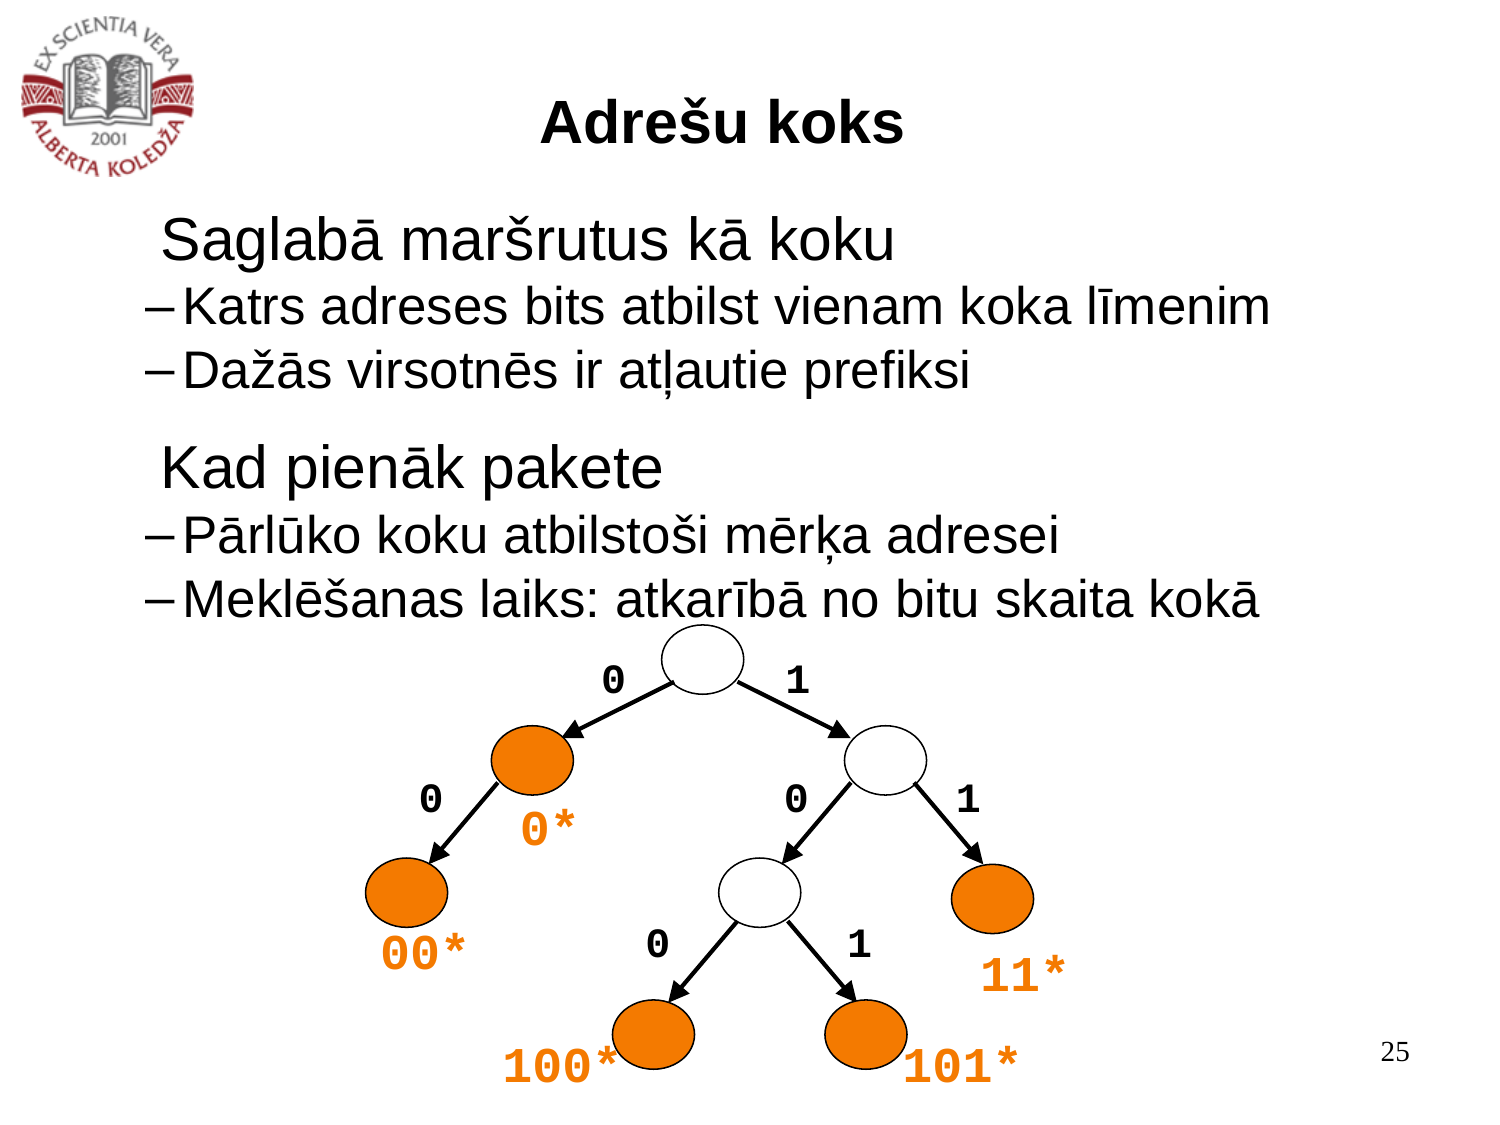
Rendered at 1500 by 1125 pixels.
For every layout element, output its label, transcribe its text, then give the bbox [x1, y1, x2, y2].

text_box 100* [487, 1024, 638, 1101]
text_box 1 [800, 908, 919, 974]
list Saglabā maršrutus kā koku Katrs adreses bits atbilst vienam koka līmenim Dažās virsotnēs ir atļautie prefiksi Kad pienāk pakete Pārlūko koku atbilstoši mērķa adresei Meklēšanas laiks: atkarībā no bitu skaita kokā [663, 626, 742, 693]
text_box [491, 725, 574, 787]
text_box 0 [390, 763, 472, 830]
text_box [365, 858, 448, 912]
text_box <skaitlis> [1074, 1025, 1426, 1101]
text_box [614, 999, 695, 1070]
text_box [824, 999, 905, 1070]
text_box 00* [350, 912, 501, 988]
text_box 0 [598, 908, 717, 974]
title Adrešu koks [50, 62, 1374, 175]
text_box 101* [887, 1024, 1038, 1101]
text_box [951, 864, 1034, 933]
text_box 1 [928, 763, 1009, 830]
picture [21, 16, 194, 177]
list Saglabā maršrutus kā koku Katrs adreses bits atbilst vienam koka līmenim Dažās virsotnēs ir atļautie prefiksi Kad pienāk pakete Pārlūko koku atbilstoši mērķa adresei Meklēšanas laiks: atkarībā no bitu skaita kokā [75, 200, 1426, 700]
text_box 11* [950, 933, 1101, 1009]
text_box 0 [586, 643, 642, 710]
text_box 0 [756, 763, 837, 830]
text_box 0* [475, 787, 625, 863]
text_box 1 [770, 643, 826, 710]
